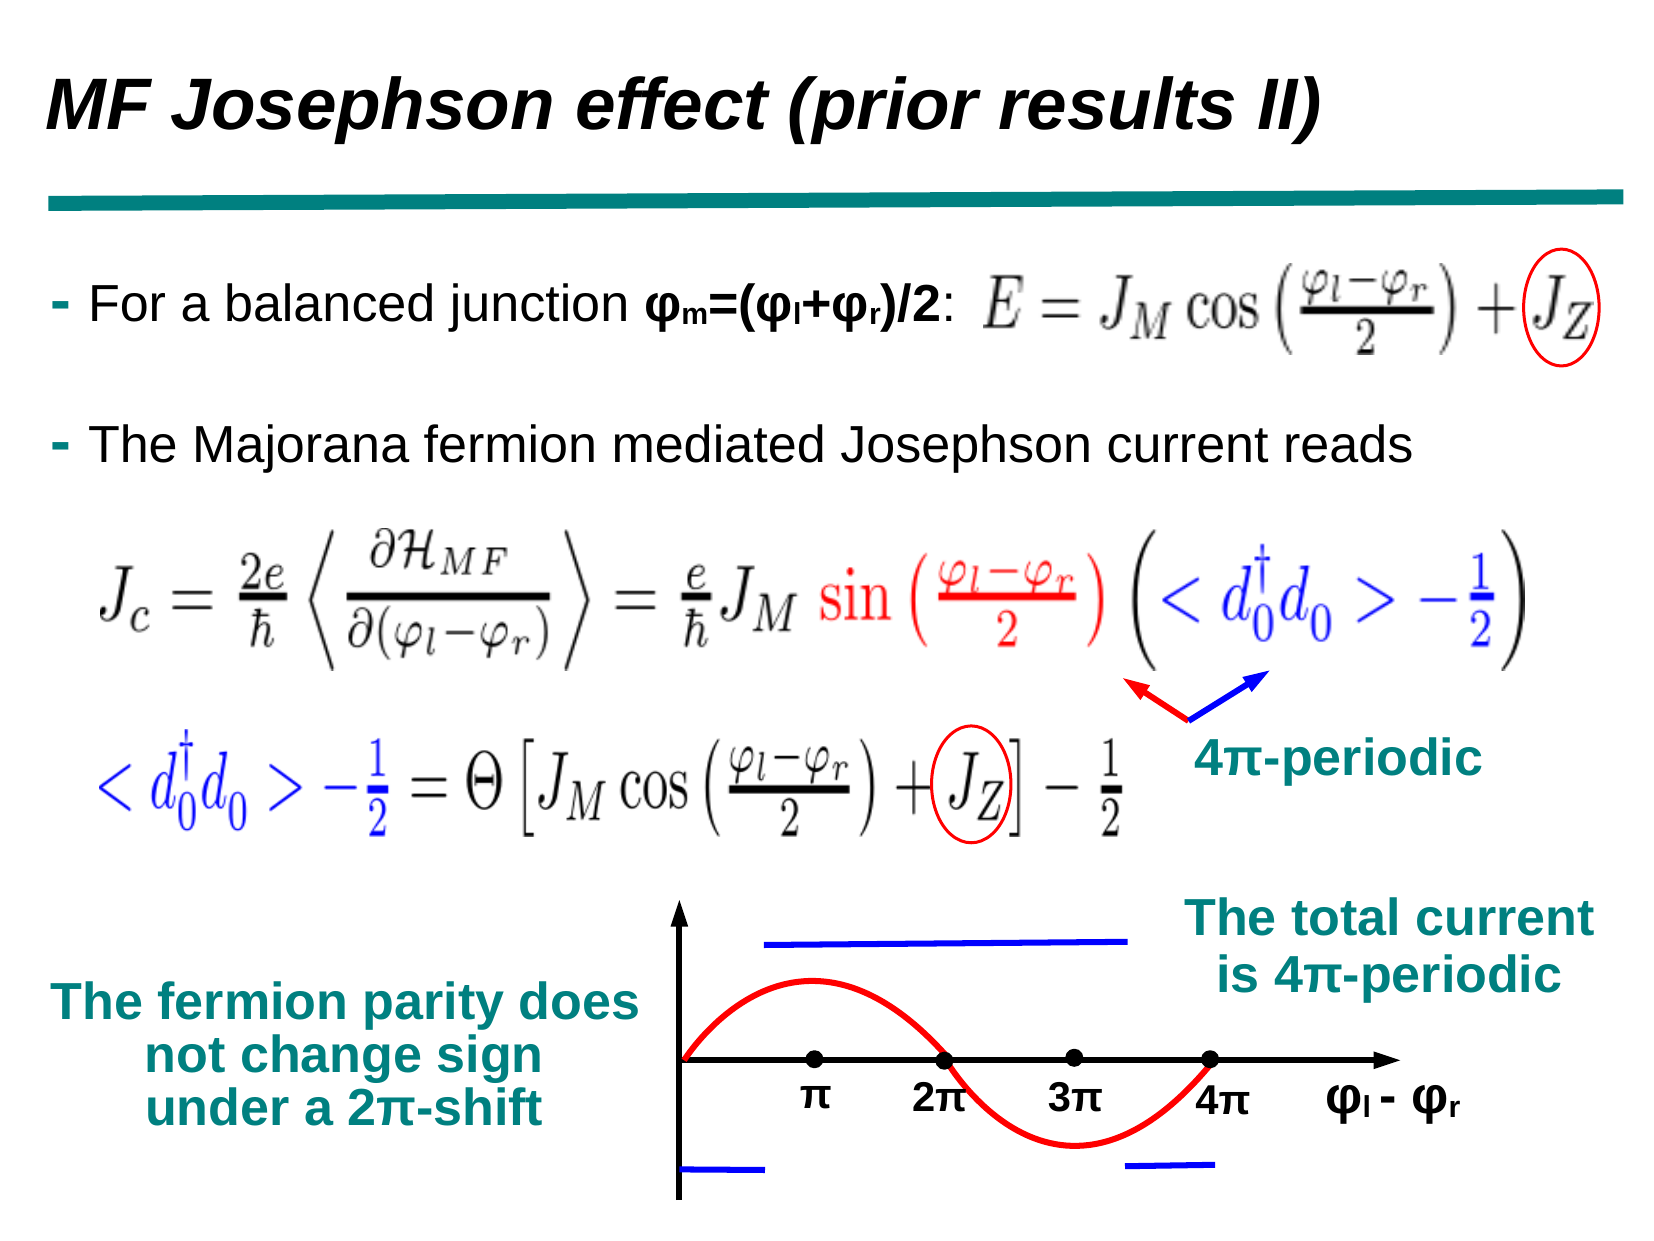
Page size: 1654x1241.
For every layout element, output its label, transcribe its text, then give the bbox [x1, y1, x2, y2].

text_box [936, 1053, 952, 1069]
text_box The fermion parity does [13, 964, 664, 1040]
text_box MF Josephson effect (prior results II) [30, 35, 1654, 160]
picture [983, 263, 1538, 355]
text_box under a 2π-shift [19, 1071, 670, 1152]
picture [1585, 340, 1594, 355]
text_box not change sign [19, 1018, 670, 1071]
text_box - The Majorana fermion mediated Josephson current reads [35, 398, 1609, 486]
picture [99, 729, 956, 837]
text_box 2π [897, 1065, 983, 1129]
text_box The total current is 4π-periodic [1169, 880, 1625, 1014]
picture [986, 729, 1127, 837]
text_box 4π [1180, 1069, 1266, 1132]
picture [100, 528, 1525, 671]
text_box [1202, 1051, 1218, 1067]
text_box - For a balanced junction φm=(φl+φr)/2: [35, 257, 986, 359]
text_box φl - φr [1310, 1058, 1476, 1151]
text_box [1523, 249, 1600, 366]
picture [1587, 263, 1594, 275]
text_box 3π [1033, 1066, 1119, 1129]
text_box 4π-periodic [1180, 720, 1499, 796]
text_box [806, 1051, 822, 1067]
text_box π [785, 1063, 847, 1126]
text_box [1066, 1050, 1082, 1066]
text_box [931, 725, 1011, 843]
